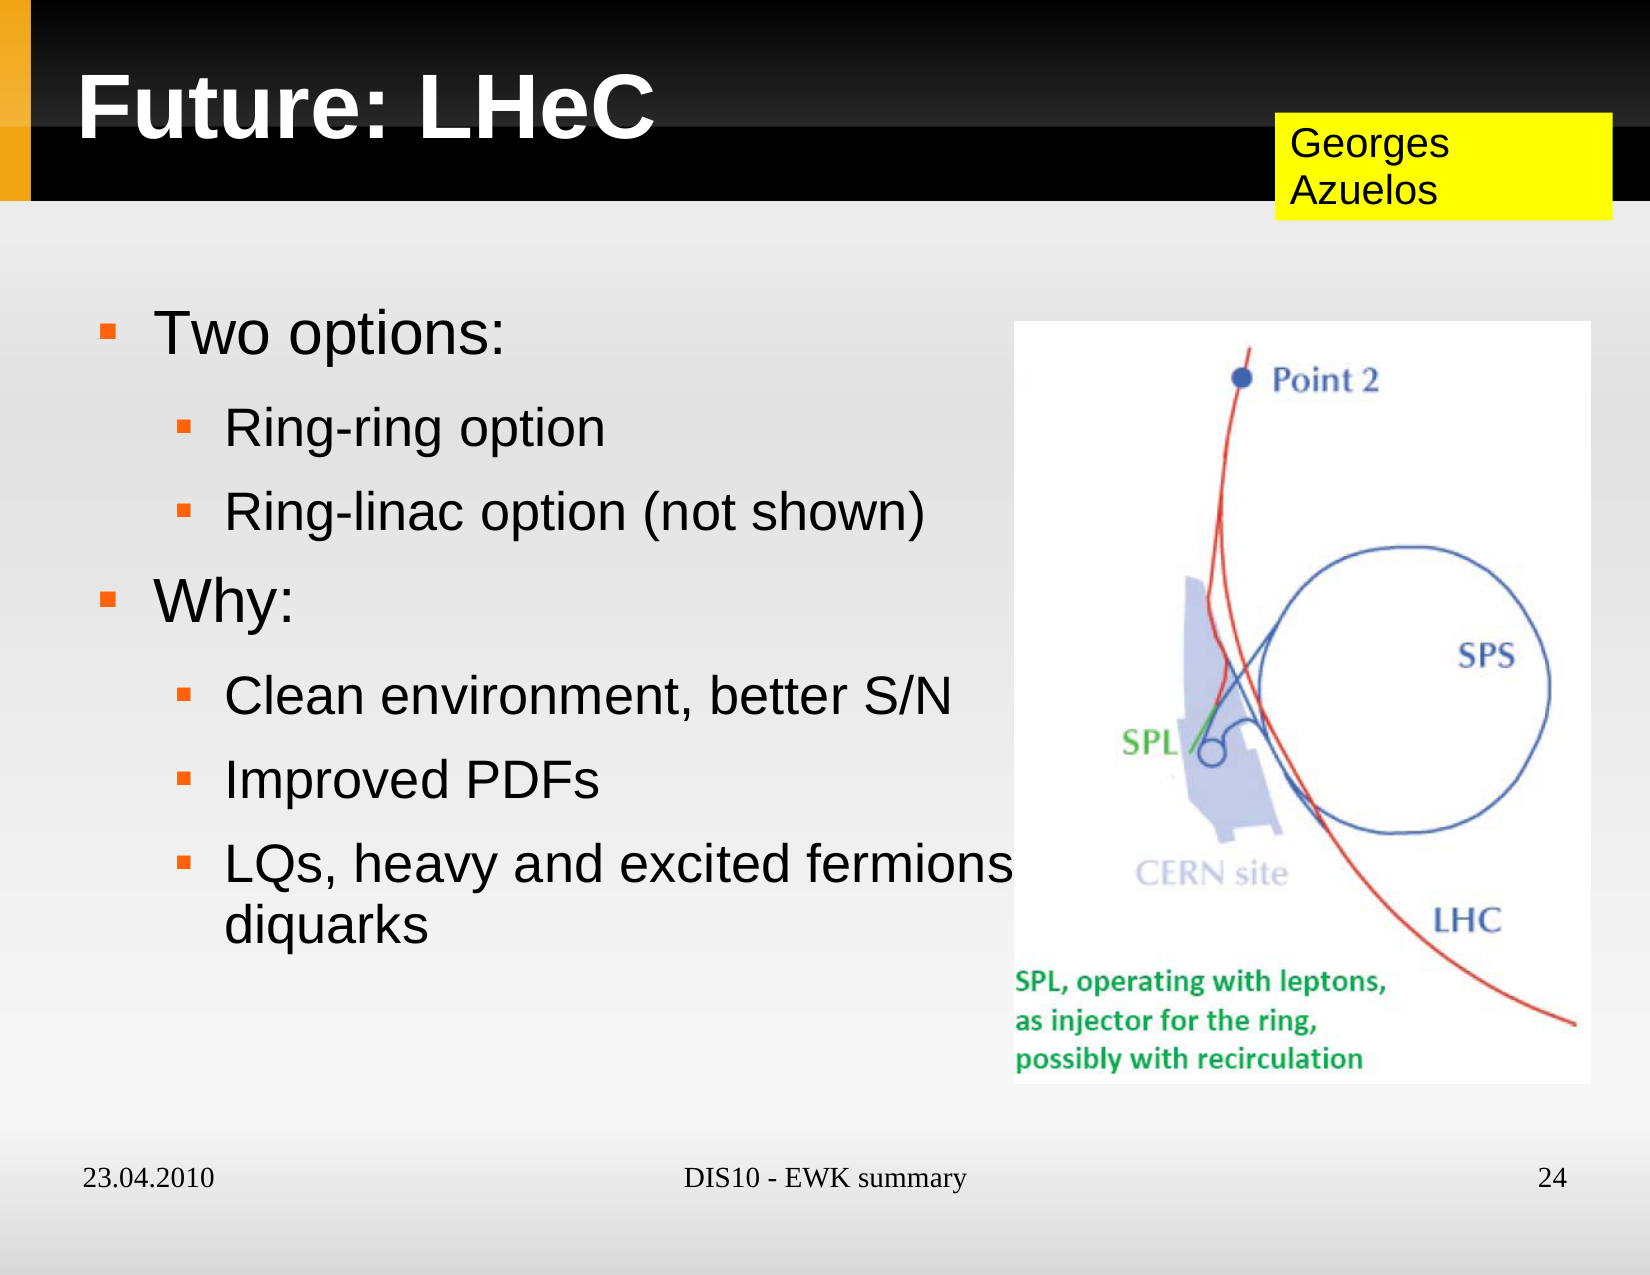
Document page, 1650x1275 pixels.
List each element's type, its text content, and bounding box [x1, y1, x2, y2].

list Two options: Ring-ring option Ring-linac option (not shown) Why: Clean environment, better S/N Improved PDFs LQs, heavy and excited fermions, diquarks [82, 298, 1035, 1126]
text_box Georges Azuelos [1275, 112, 1613, 221]
title Future: LHeC [76, 7, 1562, 206]
picture [0, 0, 1650, 1275]
